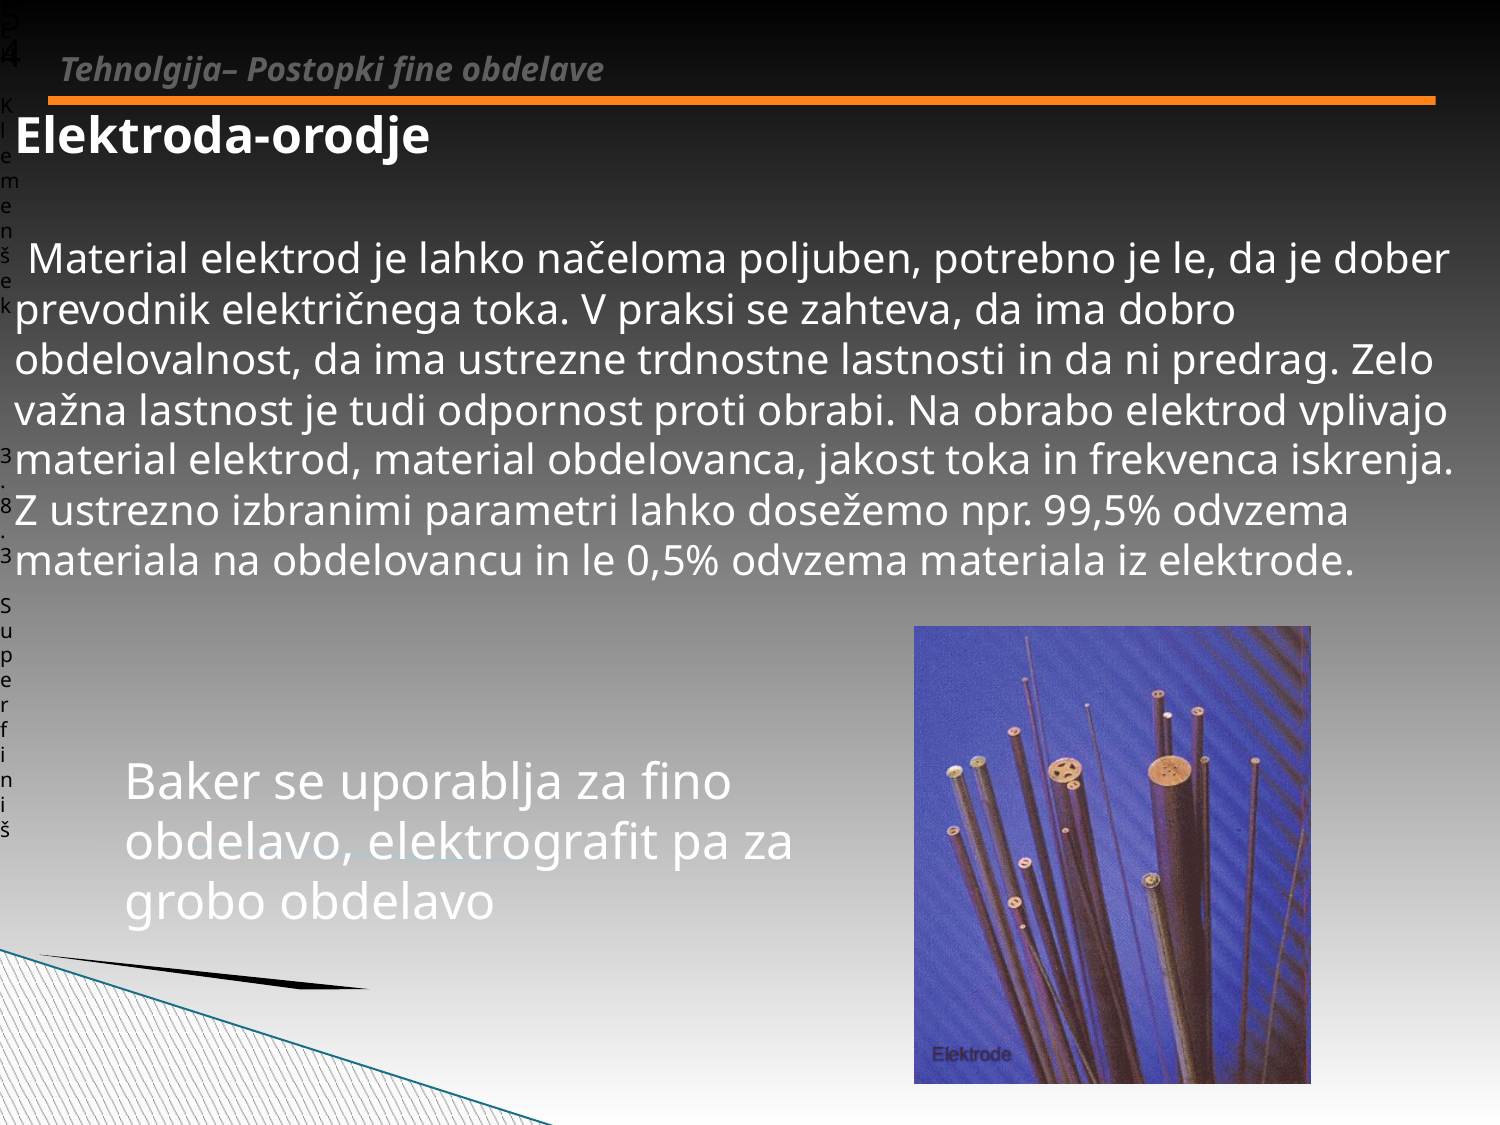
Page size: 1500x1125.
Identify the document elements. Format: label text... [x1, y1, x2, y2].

picture [0, 952, 543, 1125]
text_box Baker se uporablja za fino obdelavo, elektrografit pa za grobo obdelavo [110, 741, 861, 937]
picture [914, 626, 1311, 1084]
text_box Elektroda-orodje Material elektrod je lahko načeloma poljuben, potrebno je le, da je dober prevodnik električnega toka. V praksi se zahteva, da ima dobro obdelovalnost, da ima ustrezne trdnostne lastnosti in da ni predrag. Zelo važna lastnost je tudi odpornost proti obrabi. Na obrabo elektrod vplivajo material elektrod, material obdelovanca, jakost toka in frekvenca iskrenja. Z ustrezno izbranimi parametri lahko dosežemo npr. 99,5% odvzema materiala na obdelovancu in le 0,5% odvzema materiala iz elektrode. [0, 95, 1500, 591]
